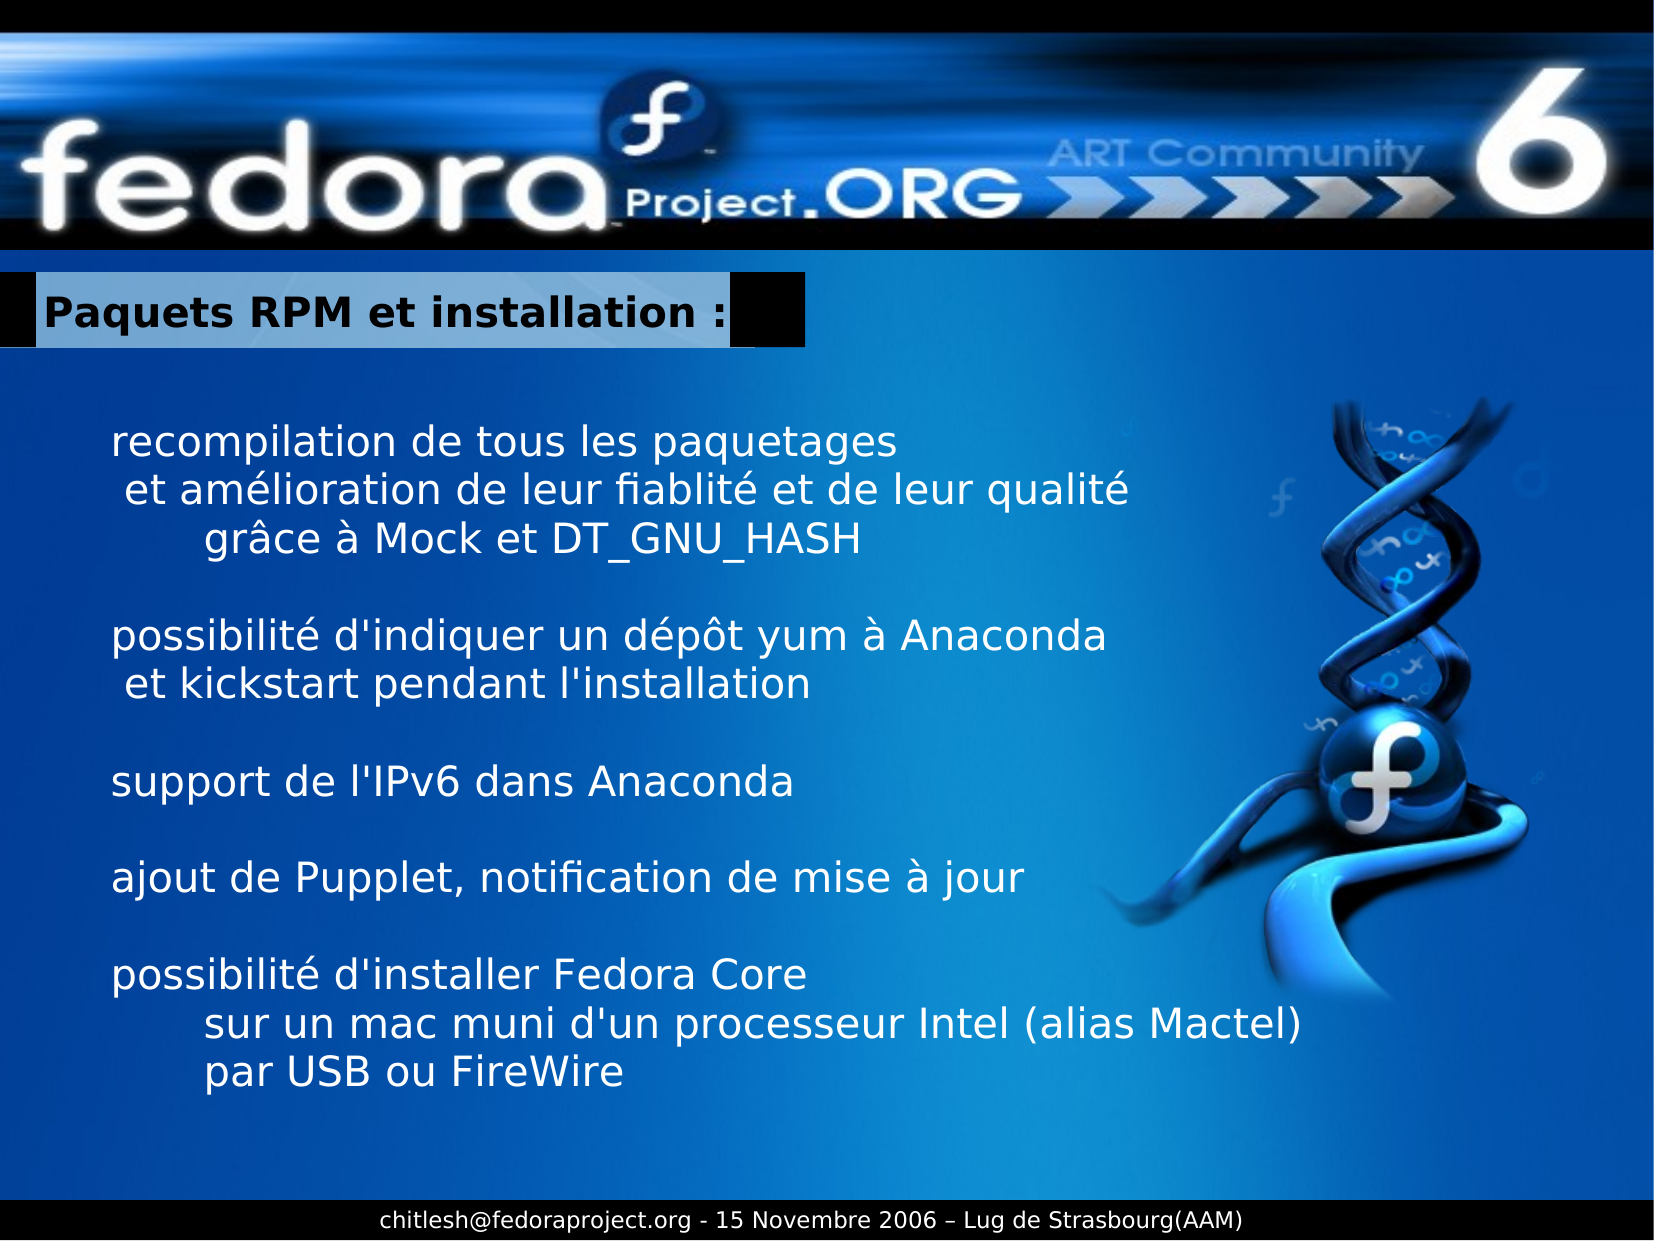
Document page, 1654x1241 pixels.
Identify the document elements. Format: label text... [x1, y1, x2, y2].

text_box [0, 272, 36, 348]
text_box recompilation de tous les paquetages et amélioration de leur fiablité et de leur qualité grâce à Mock et DT_GNU_HASH possibilité d'indiquer un dépôt yum à Anaconda et kickstart pendant l'installation support de l'IPv6 dans Anaconda ajout de Pupplet, notification de mise à jour possibilité d'installer Fedora Core sur un mac muni d'un processeur Intel (alias Mactel) par USB ou FireWire [82, 410, 1354, 1105]
picture [0, 0, 1654, 1200]
text_box [730, 272, 806, 348]
